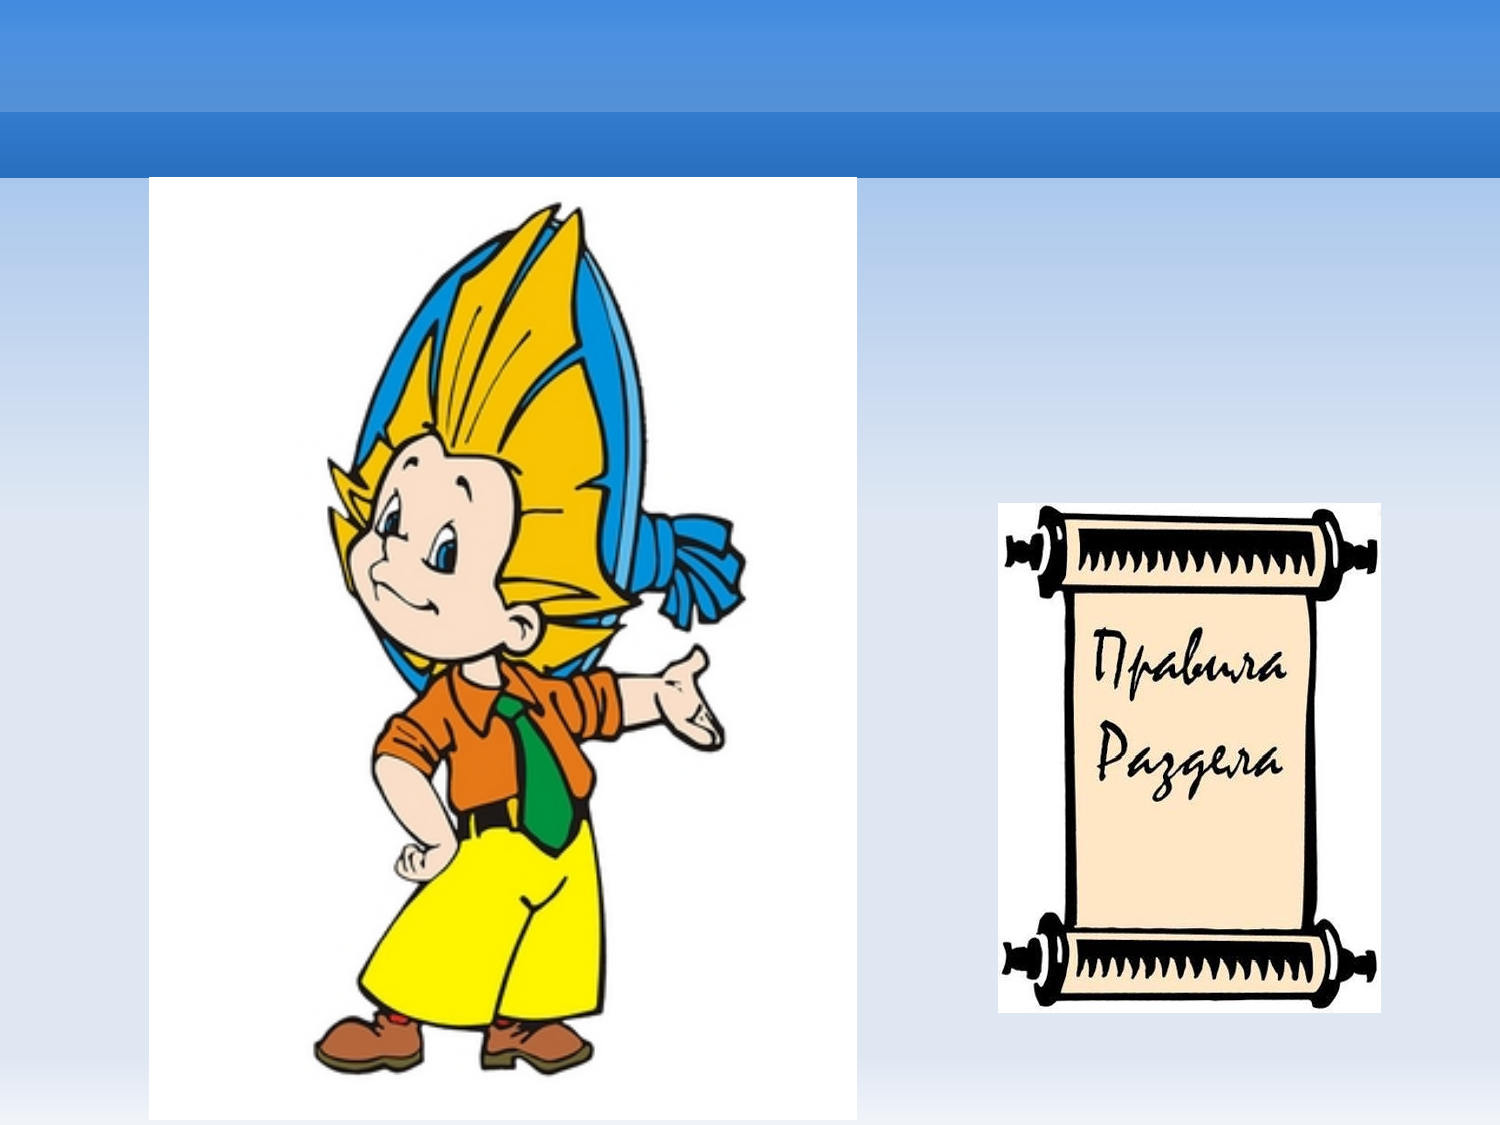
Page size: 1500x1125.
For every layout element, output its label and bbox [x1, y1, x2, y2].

picture [149, 177, 857, 1120]
picture [998, 503, 1381, 1013]
